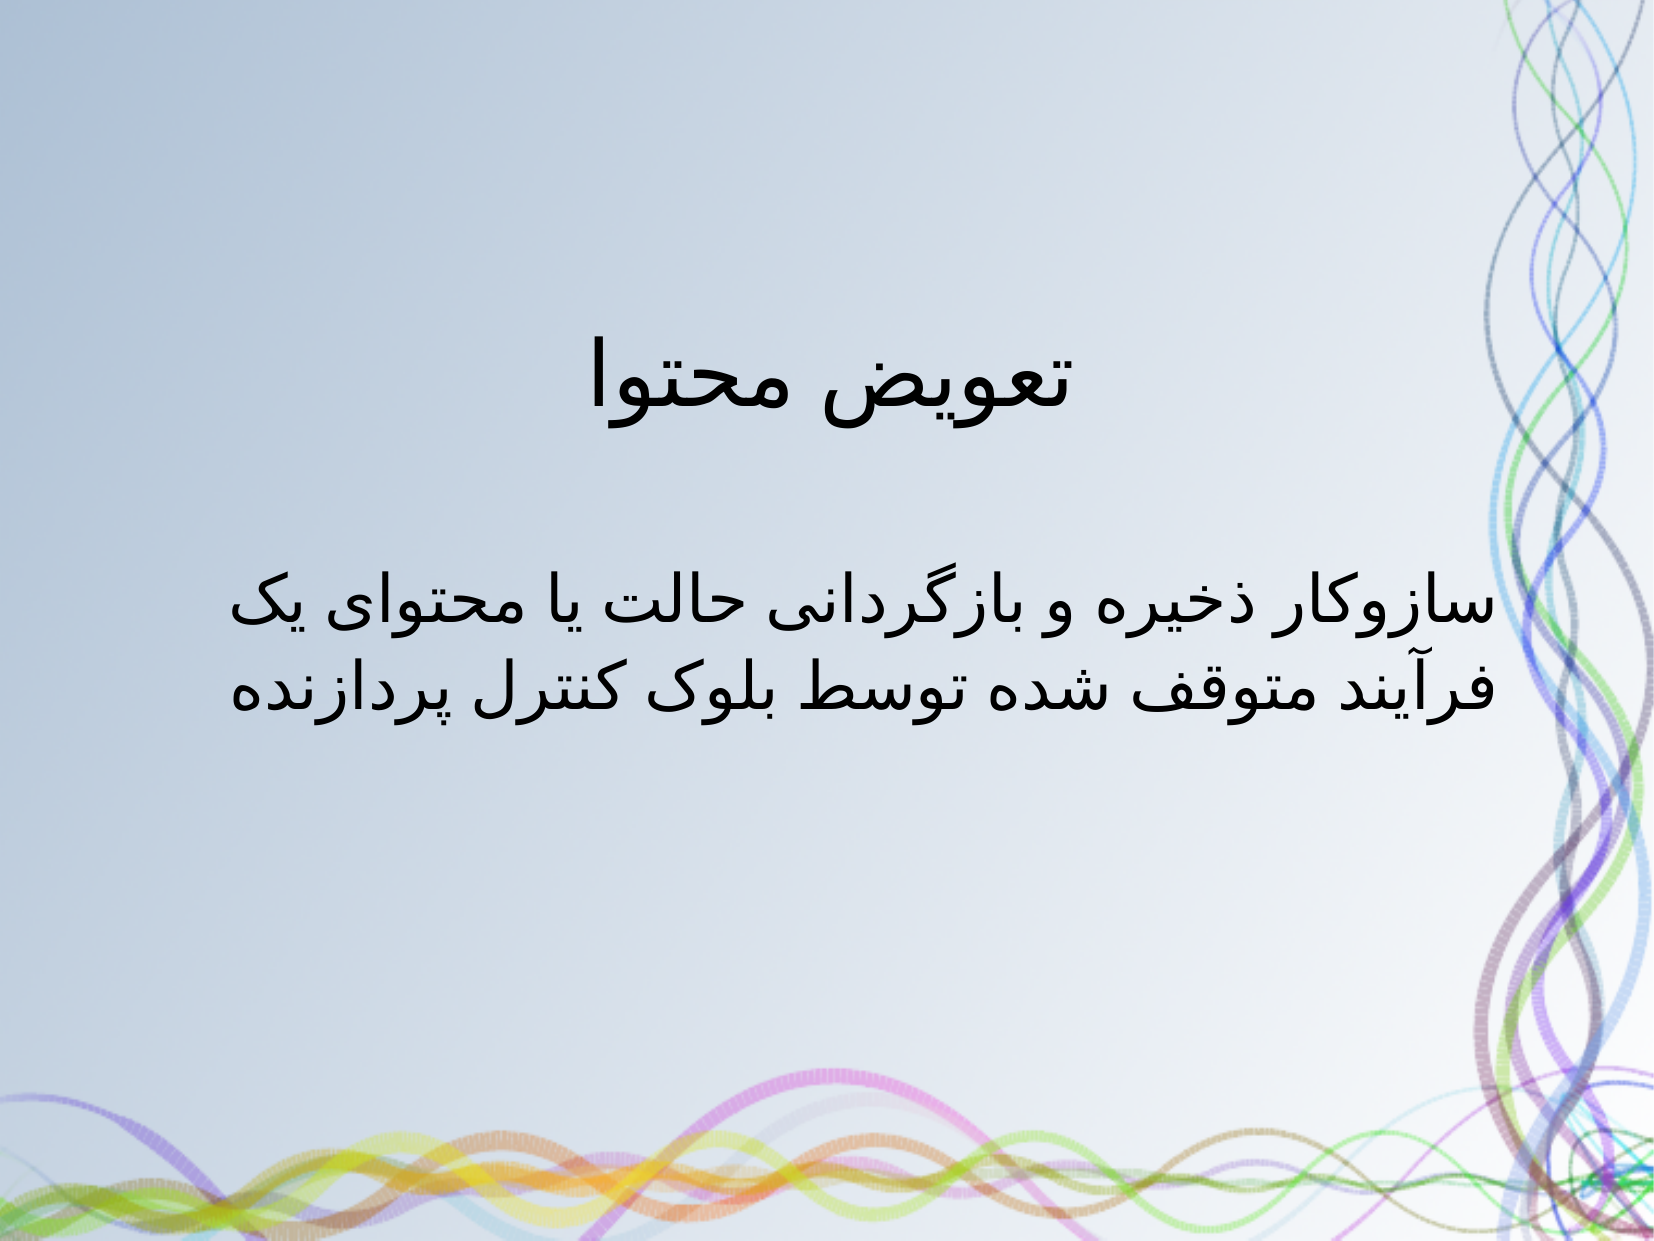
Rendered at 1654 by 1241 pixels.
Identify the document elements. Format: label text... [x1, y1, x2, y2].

list سازوکار ذخیره و بازگردانی حالت یا محتوای یک فرآیند متوقف شده توسط بلوک کنترل پردازنده [82, 562, 1571, 1109]
picture [0, 0, 1654, 1241]
title تعویض محتوا [86, 280, 1576, 488]
